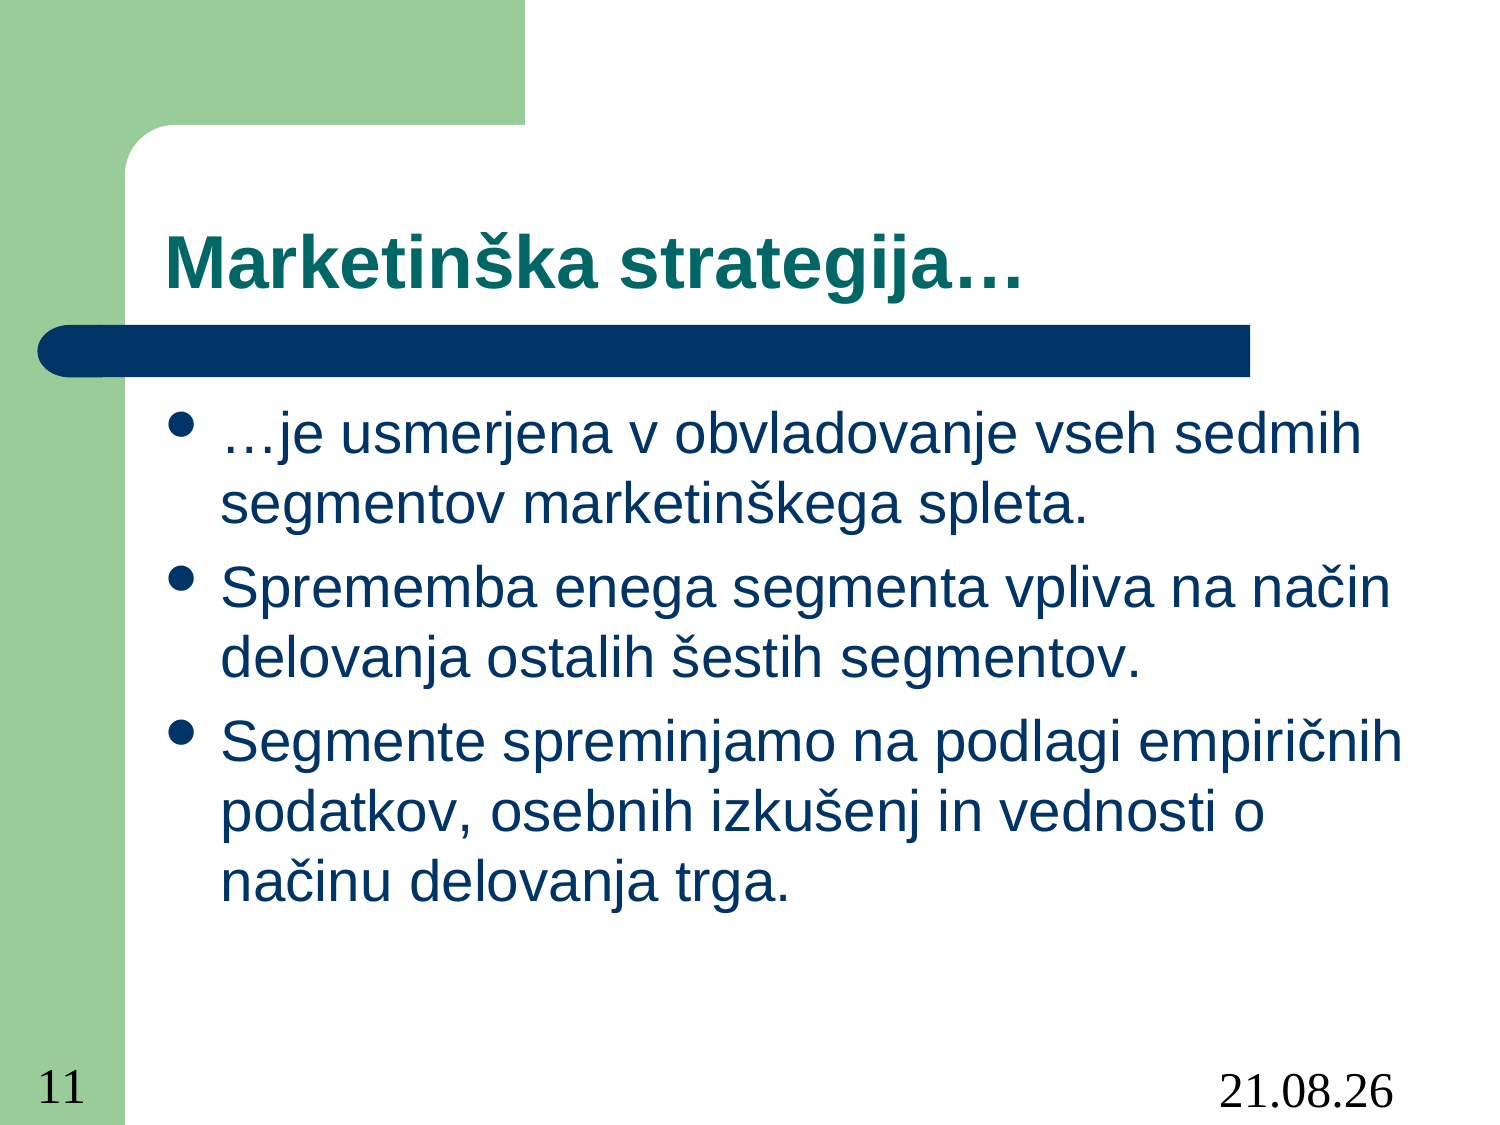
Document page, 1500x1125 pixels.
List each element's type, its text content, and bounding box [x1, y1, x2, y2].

title Marketinška strategija… [149, 124, 1463, 313]
list …je usmerjena v obvladovanje vseh sedmih segmentov marketinškega spleta. Sprememba enega segmenta vpliva na način delovanja ostalih šestih segmentov. Segmente spreminjamo na podlagi empiričnih podatkov, osebnih izkušenj in vednosti o načinu delovanja trga. [149, 387, 1463, 1007]
